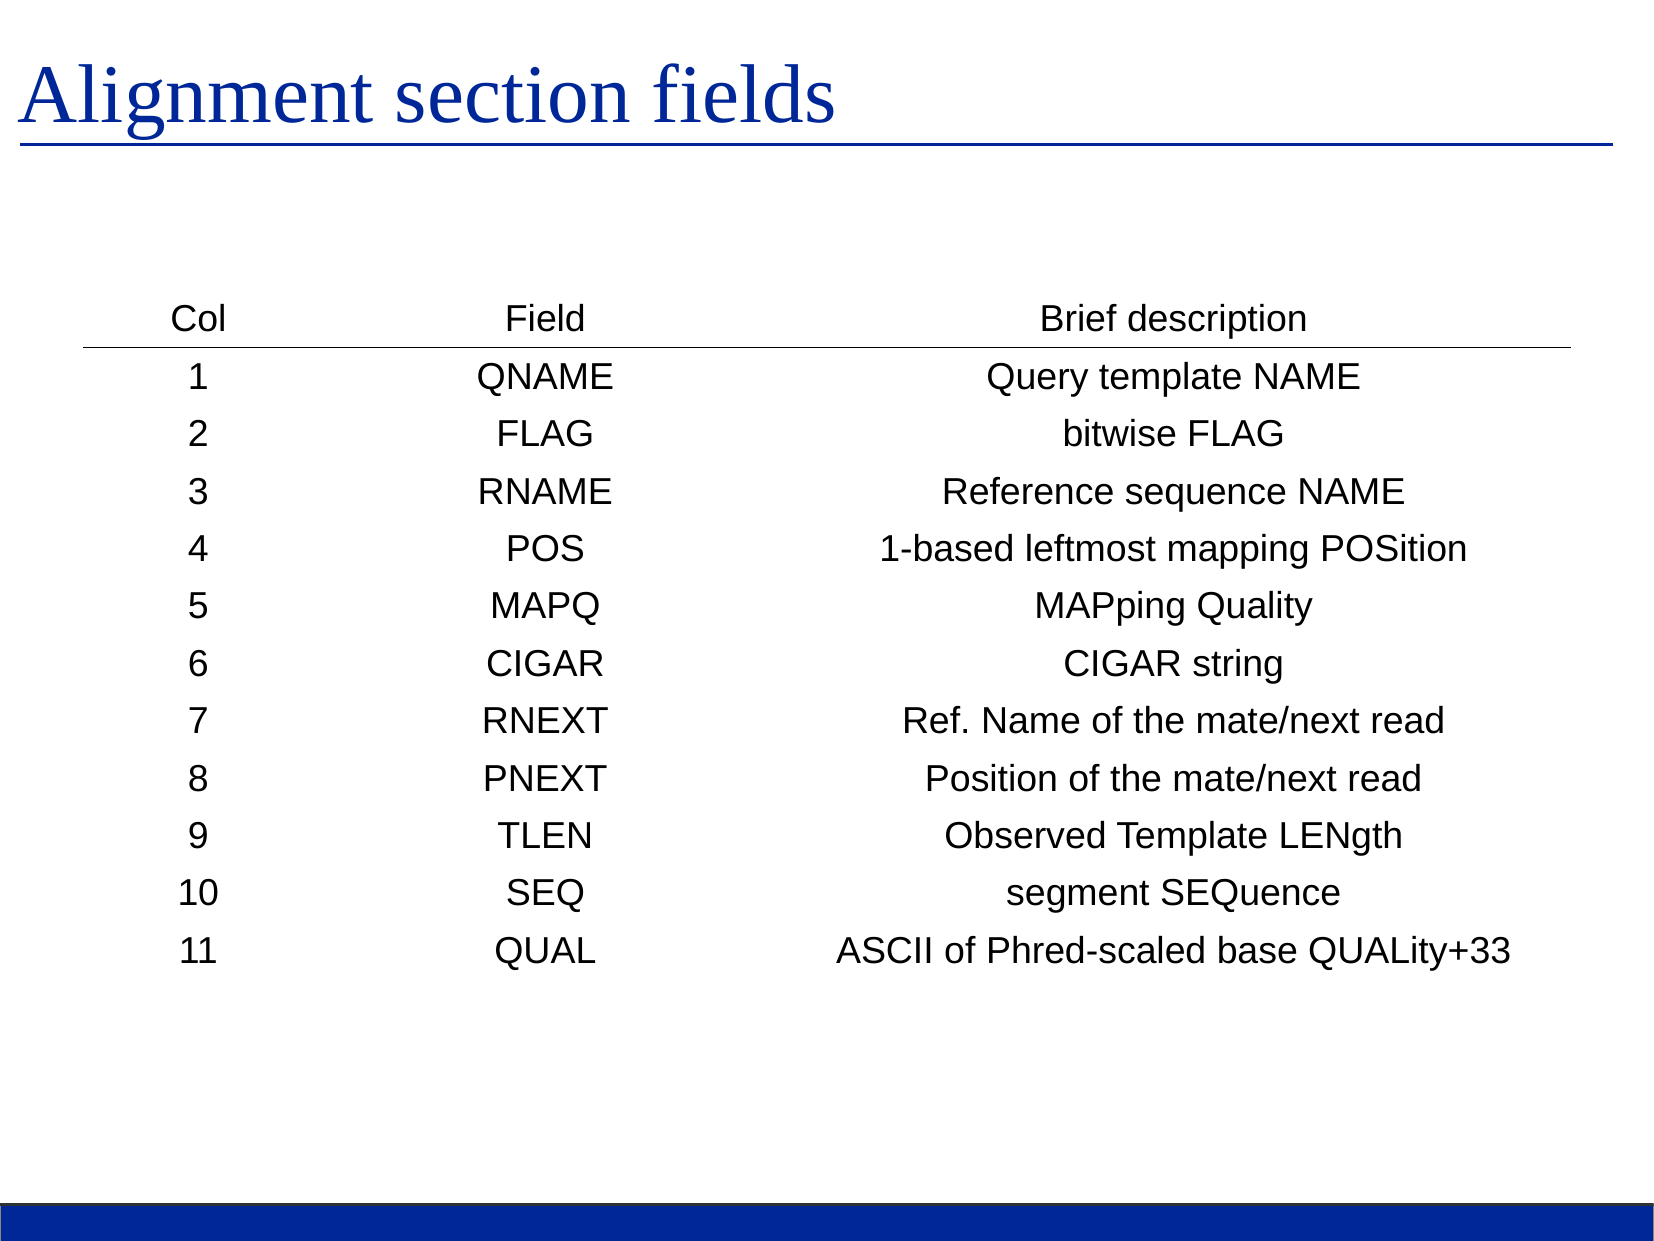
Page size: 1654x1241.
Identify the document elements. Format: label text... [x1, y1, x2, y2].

table_cell Ref. Name of the mate/next read [777, 692, 1571, 749]
table_cell 9 [83, 807, 314, 864]
table_cell QNAME [315, 348, 777, 405]
table_cell QUAL [314, 922, 777, 979]
table_cell MAPping Quality [777, 577, 1571, 635]
table_cell SEQ [314, 864, 777, 922]
table_cell Reference sequence NAME [777, 462, 1571, 520]
table_cell 2 [83, 406, 314, 462]
table_cell 6 [83, 635, 314, 692]
table_cell Position of the mate/next read [777, 749, 1571, 807]
table_cell ASCII of Phred-scaled base QUALity+33 [777, 922, 1571, 979]
table_cell segment SEQuence [777, 864, 1571, 922]
table_header Col [84, 291, 314, 347]
table_cell RNEXT [314, 692, 777, 749]
table_cell CIGAR string [777, 635, 1571, 692]
table_cell MAPQ [314, 577, 777, 635]
table_cell bitwise FLAG [777, 406, 1571, 462]
table_cell 8 [83, 749, 314, 807]
table_cell POS [314, 520, 777, 577]
table_cell 1 [84, 348, 314, 405]
table_cell Query template NAME [778, 348, 1571, 405]
table_cell TLEN [314, 807, 777, 864]
table_cell 10 [83, 864, 314, 922]
table_header Field [315, 291, 777, 347]
table_header Brief description [778, 291, 1571, 347]
table_cell FLAG [314, 406, 777, 462]
table_cell 11 [83, 922, 314, 979]
table_cell 4 [83, 520, 314, 577]
table_cell 7 [83, 692, 314, 749]
table_cell PNEXT [314, 749, 777, 807]
table_cell 3 [83, 462, 314, 520]
table_cell CIGAR [314, 635, 777, 692]
title Alignment section fields [17, 0, 1589, 198]
table_cell 1-based leftmost mapping POSition [777, 520, 1571, 577]
table_cell Observed Template LENgth [777, 807, 1571, 864]
table_cell 5 [83, 577, 314, 635]
table_cell RNAME [314, 462, 777, 520]
